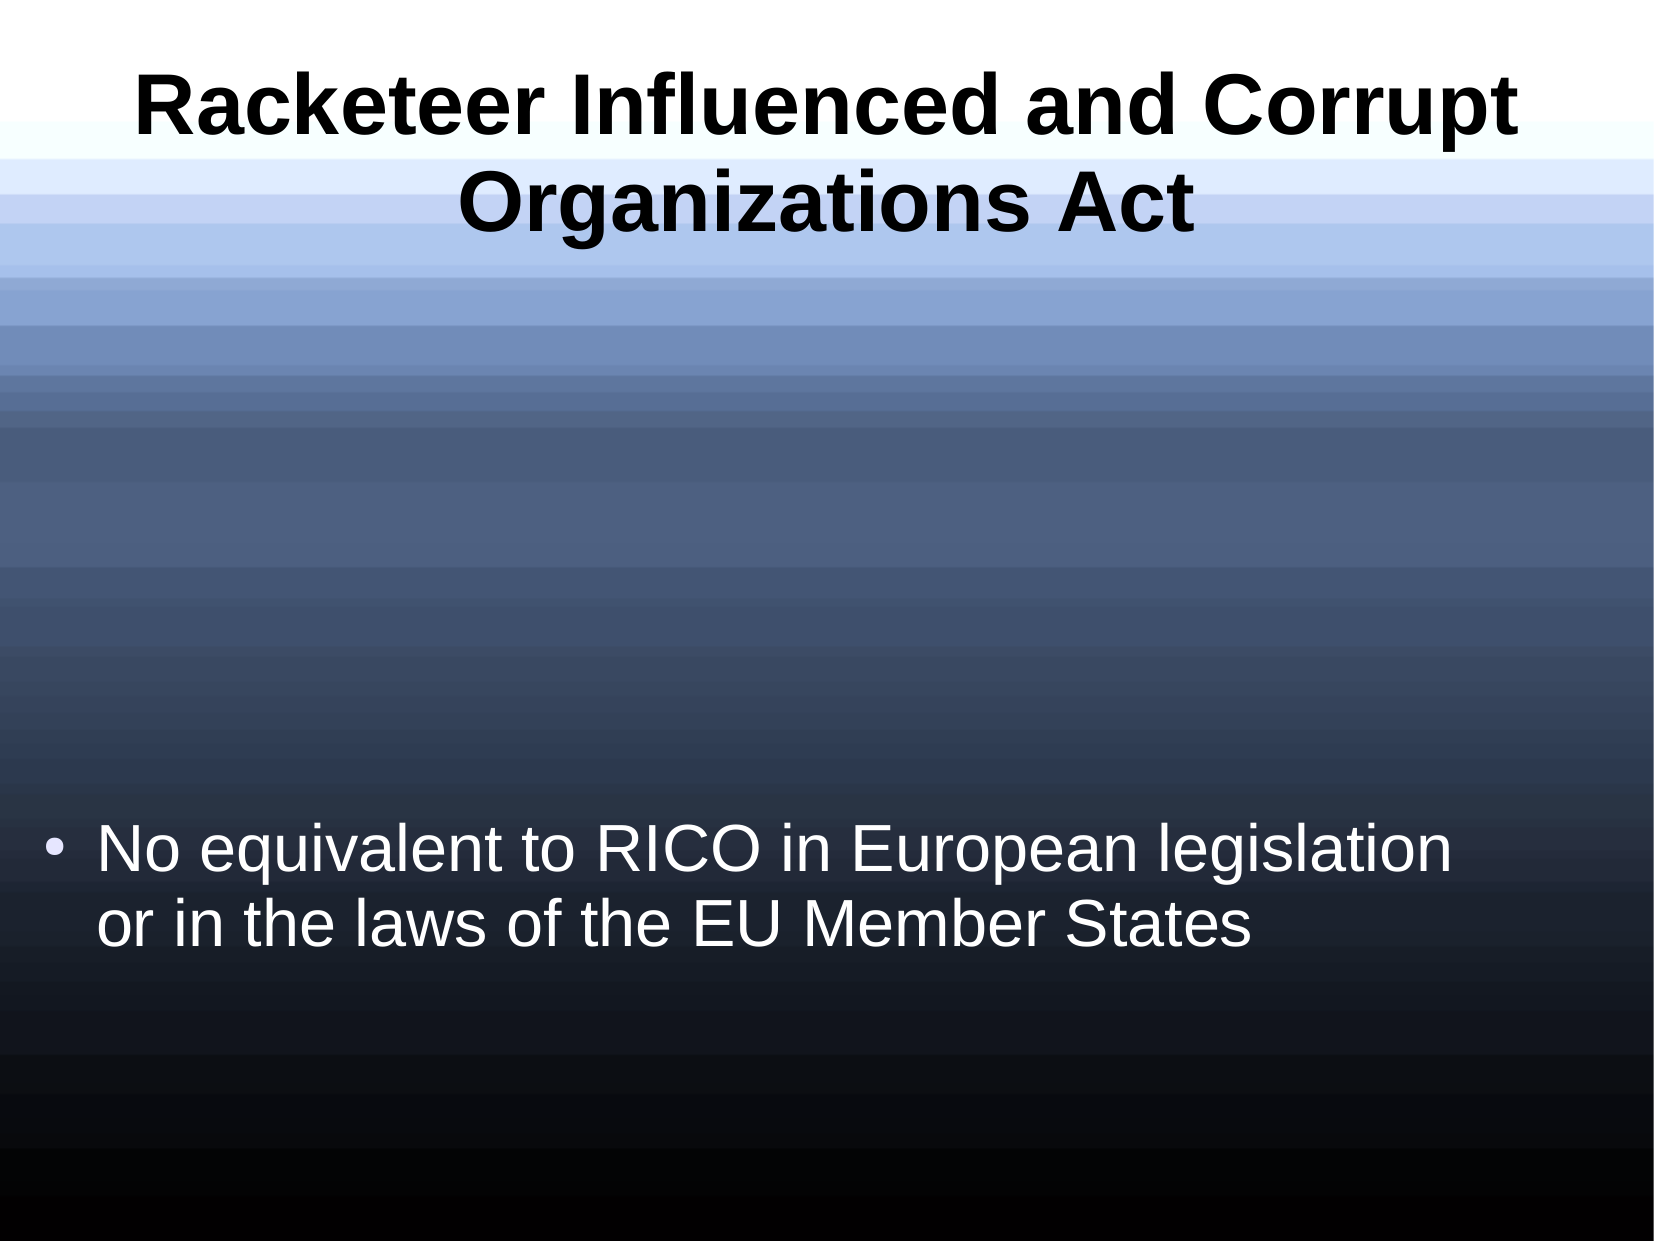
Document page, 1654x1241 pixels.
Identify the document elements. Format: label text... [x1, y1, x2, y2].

picture [0, 0, 1654, 1241]
text_box No equivalent to RICO in European legislation or in the laws of the EU Member States [10, 803, 1499, 1241]
title Racketeer Influenced and Corrupt Organizations Act [82, 49, 1571, 257]
